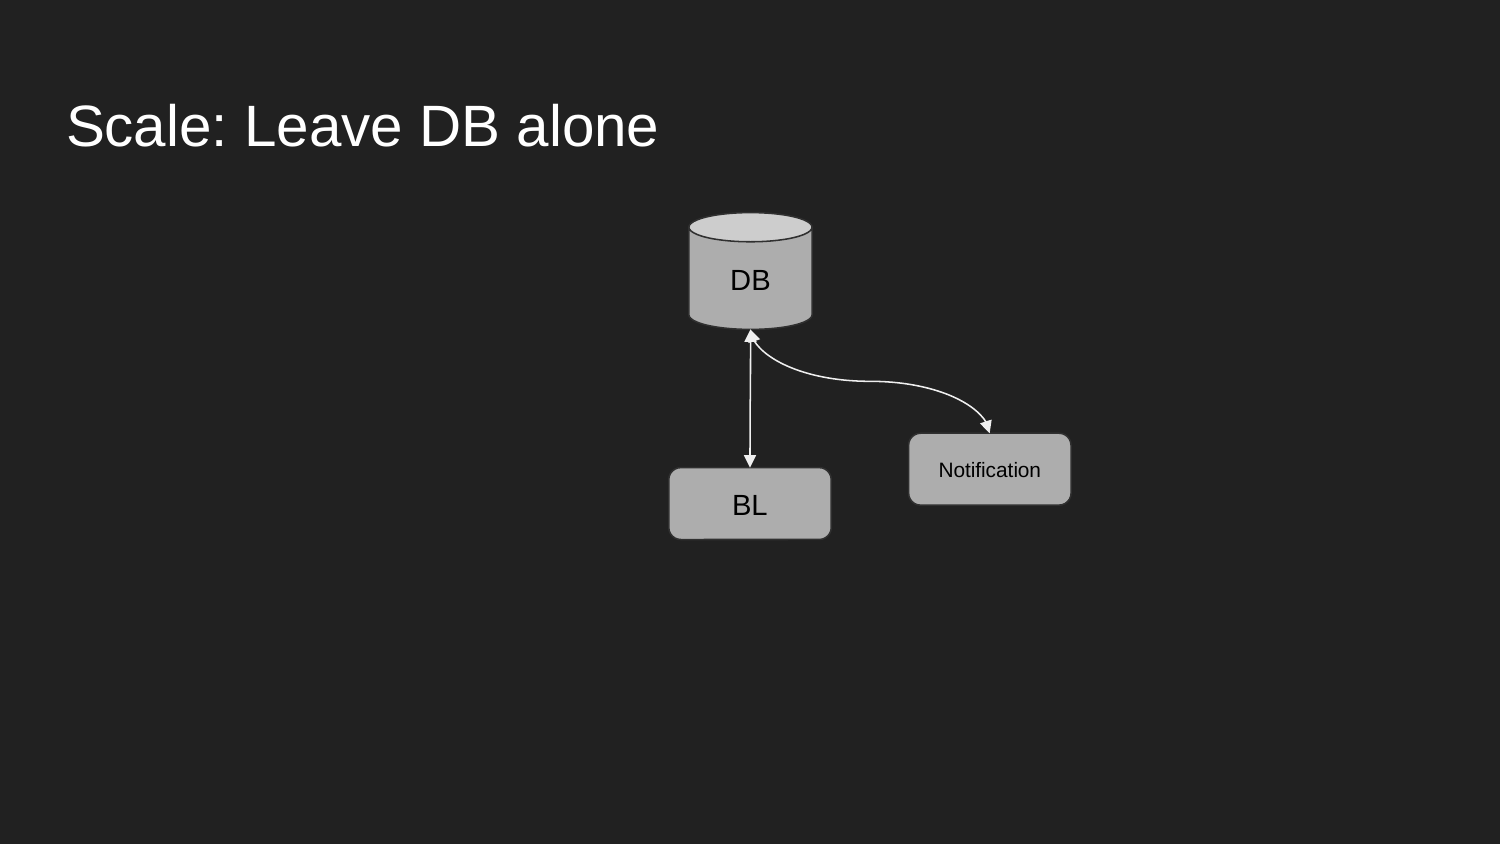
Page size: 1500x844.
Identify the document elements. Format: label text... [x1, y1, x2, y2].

text_box Notification [908, 433, 1072, 506]
title Scale: Leave DB alone [51, 72, 1449, 167]
text_box BL [668, 467, 832, 540]
text_box DB [688, 228, 813, 330]
